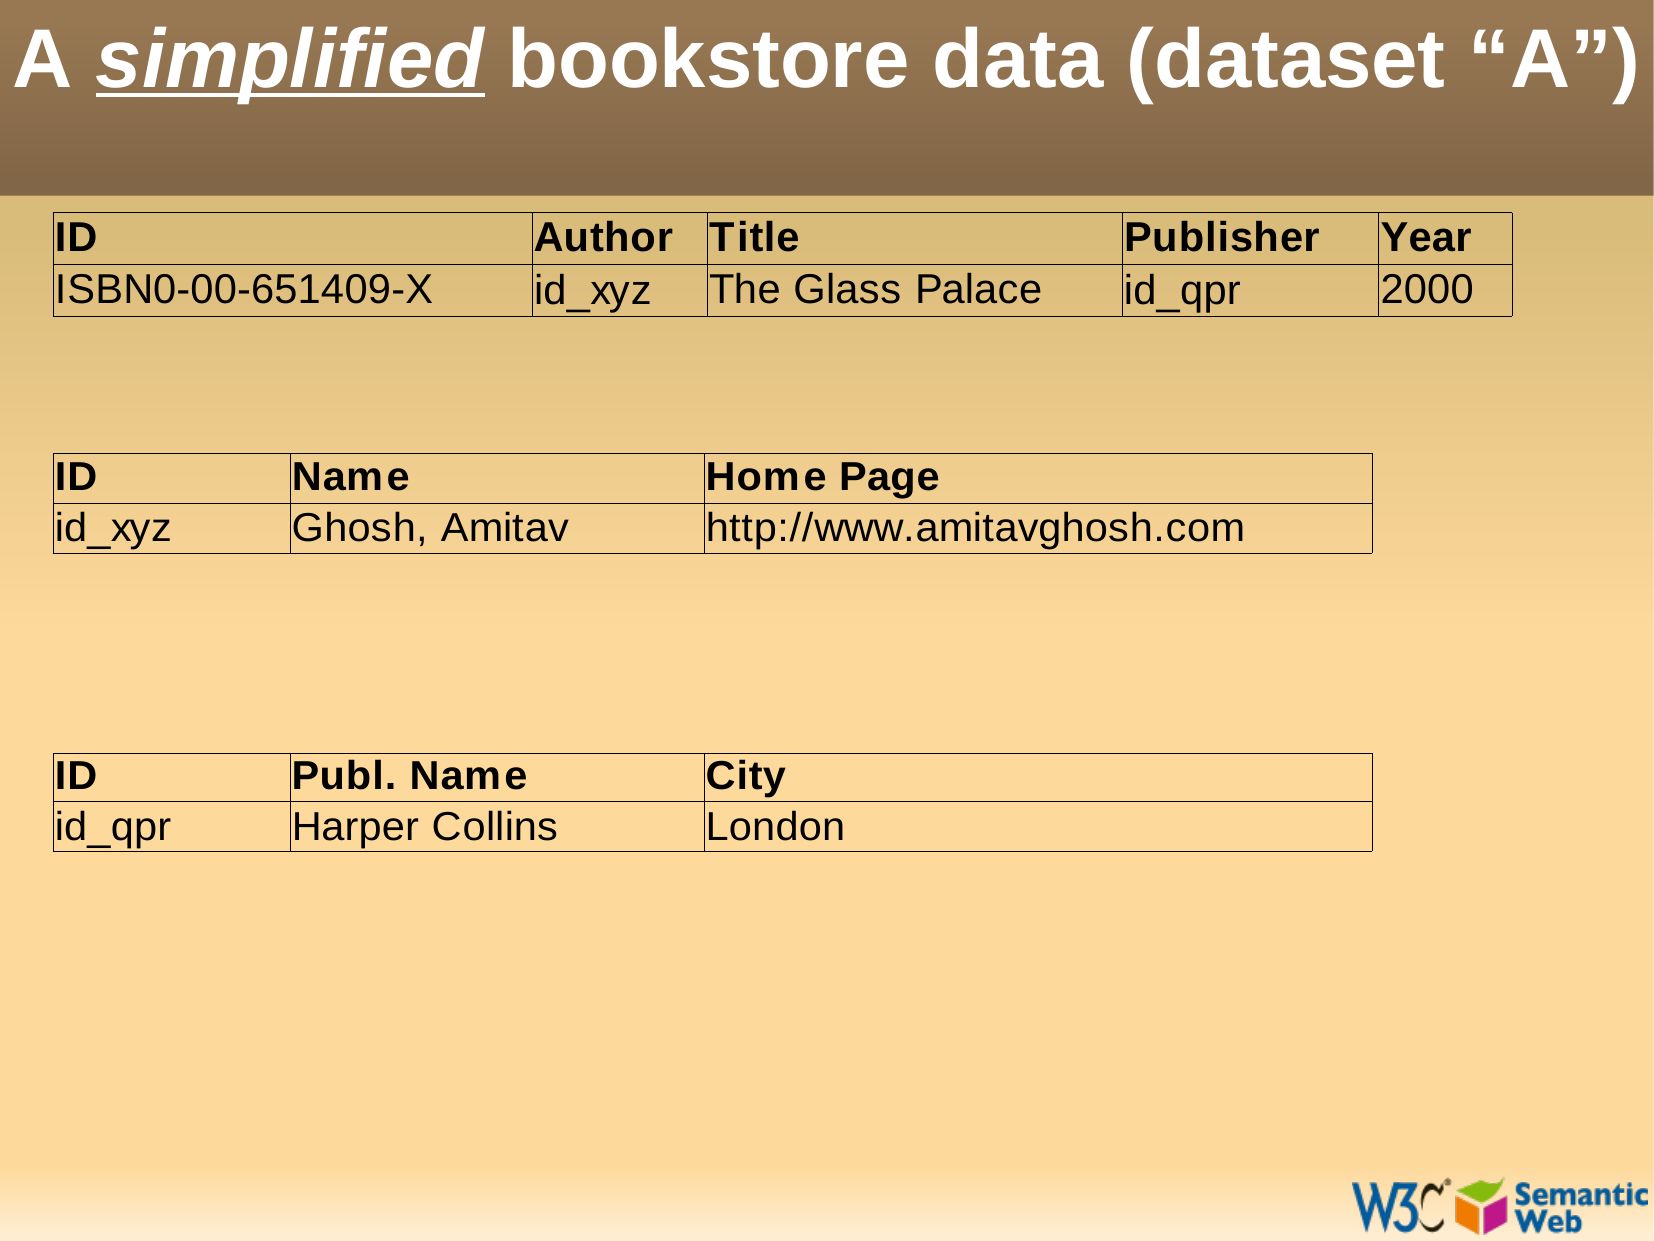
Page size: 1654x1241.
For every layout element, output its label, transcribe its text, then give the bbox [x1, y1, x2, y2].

title A simplified bookstore data (dataset “A”) [0, 0, 1654, 119]
chart [52, 212, 1647, 1241]
picture [0, 119, 1654, 1241]
